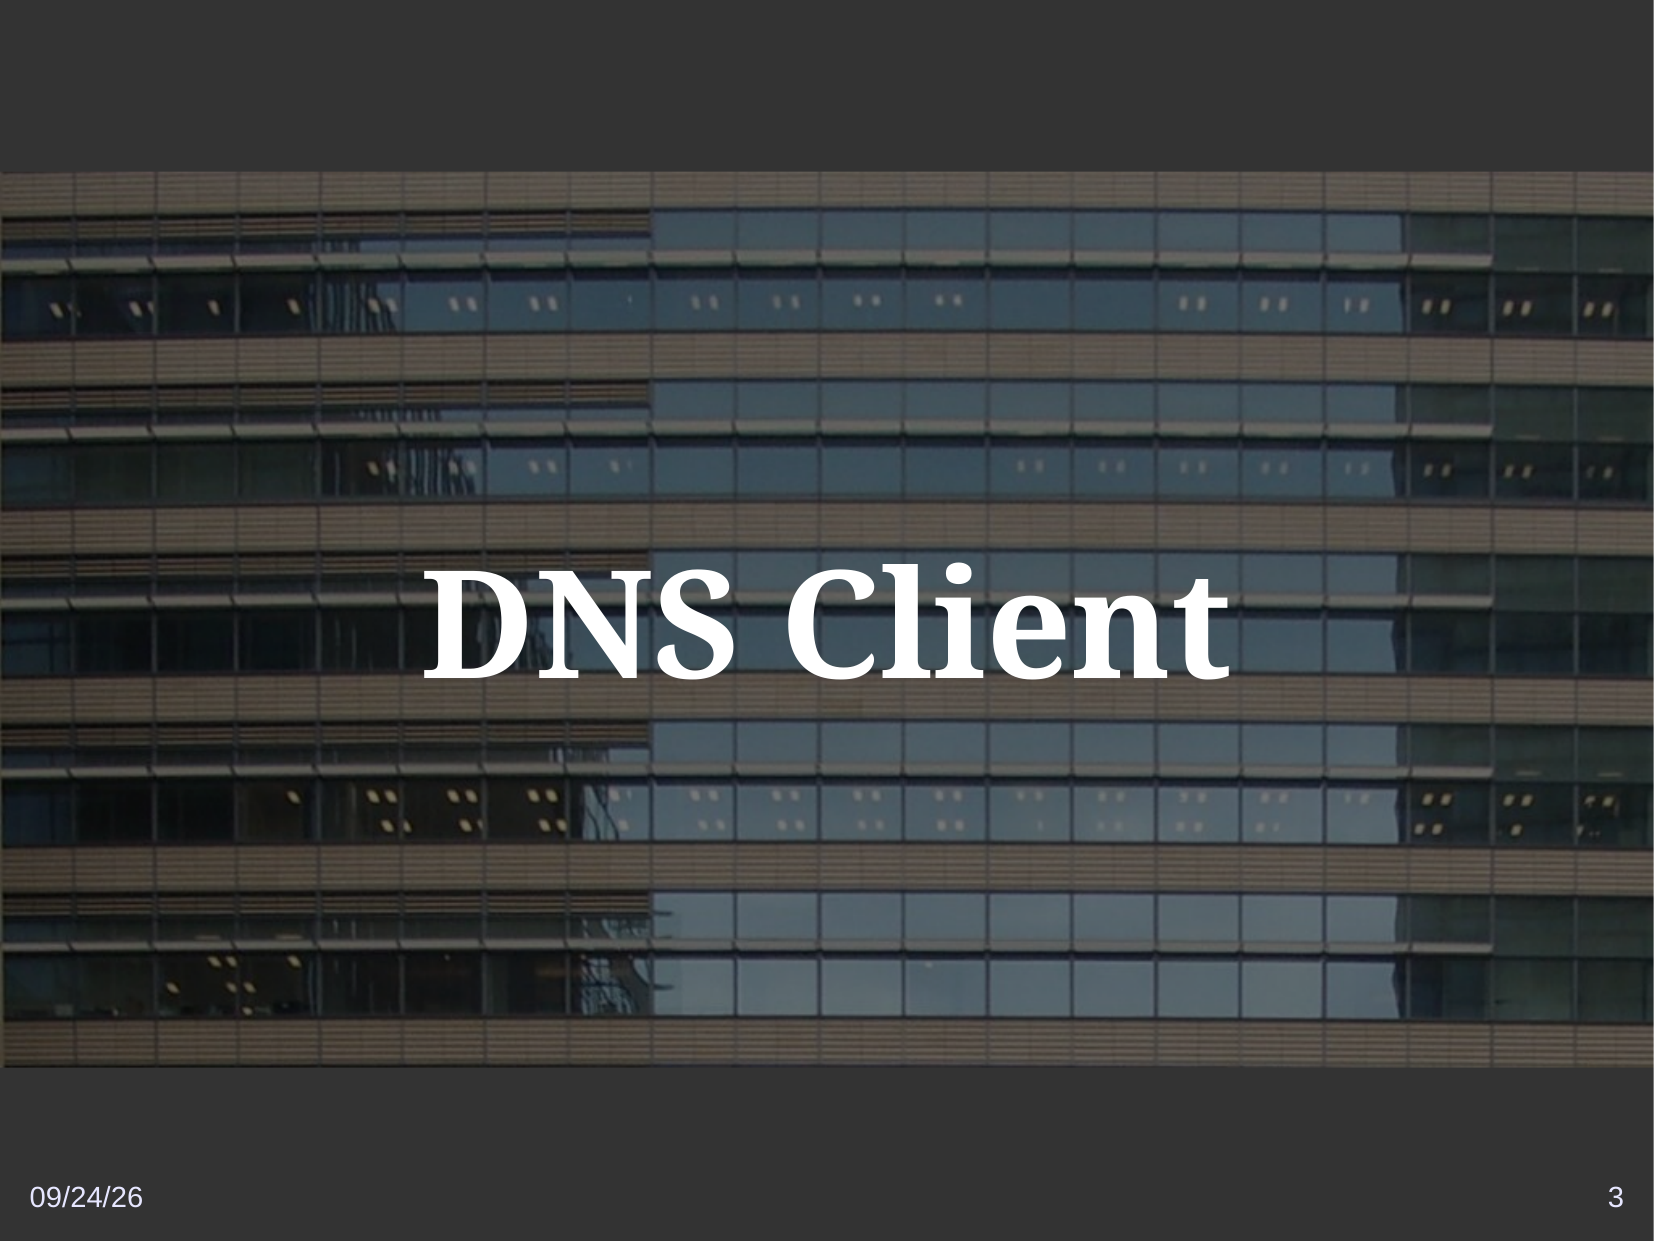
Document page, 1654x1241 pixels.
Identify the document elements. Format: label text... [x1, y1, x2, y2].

title DNS Client [29, 214, 1625, 1027]
picture [0, 0, 1654, 1241]
